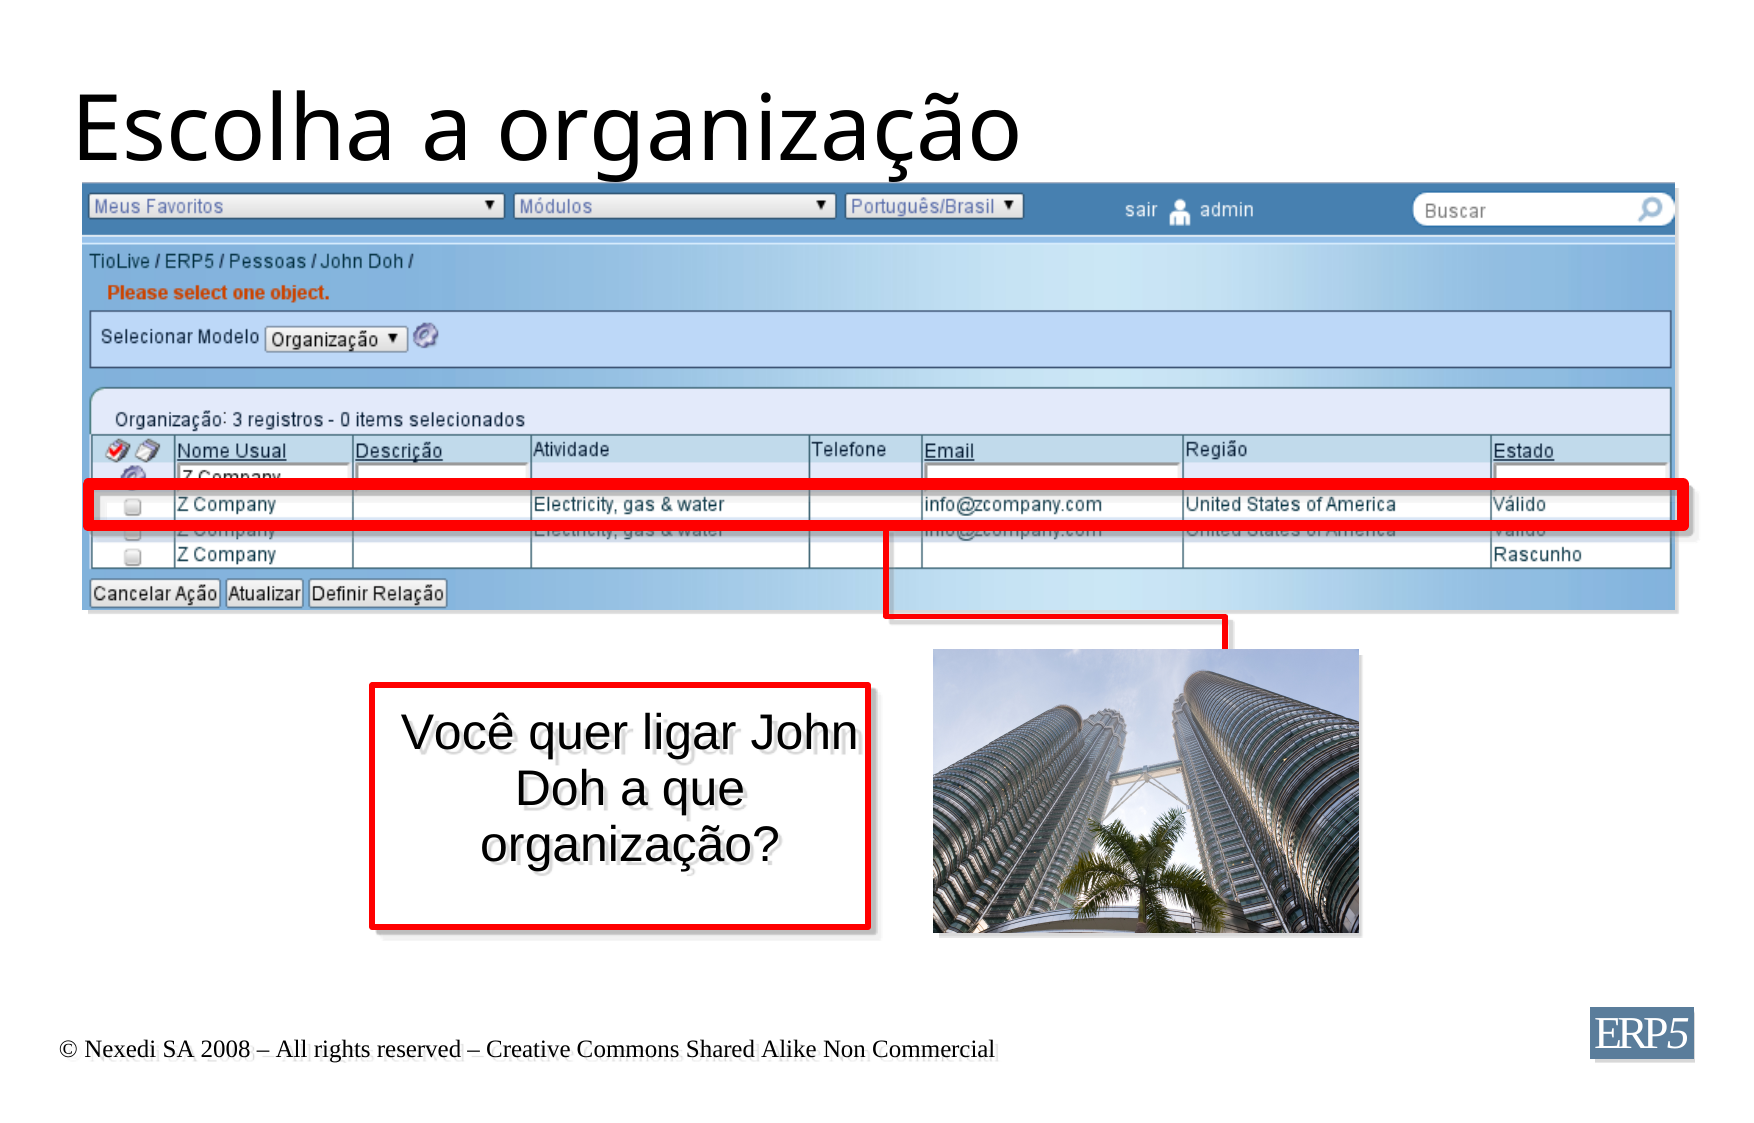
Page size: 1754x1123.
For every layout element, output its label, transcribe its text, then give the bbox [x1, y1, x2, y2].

picture [933, 649, 1359, 933]
picture [895, 542, 1675, 610]
text_box Você quer ligar John Doh a que organização? [398, 704, 862, 872]
title Escolha a organização [71, 63, 1707, 187]
picture [82, 187, 1675, 610]
picture [106, 502, 1675, 520]
text_box [372, 685, 869, 928]
